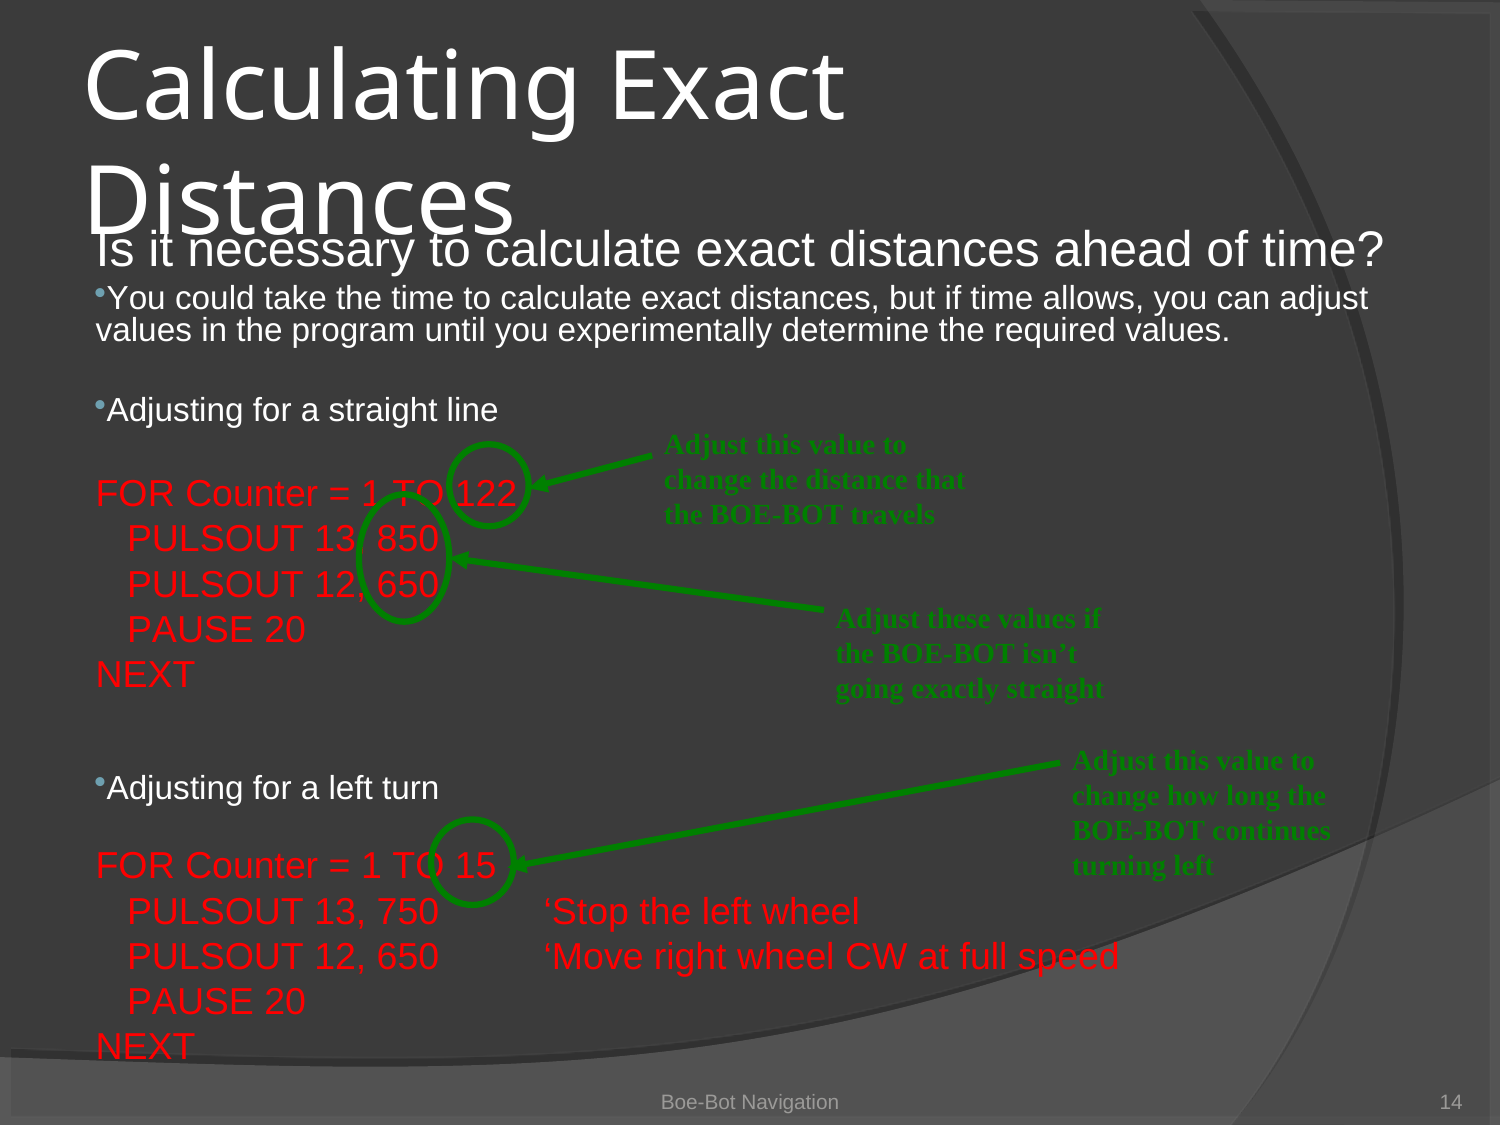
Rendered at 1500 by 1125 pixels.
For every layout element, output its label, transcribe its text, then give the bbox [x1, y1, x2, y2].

text_box Adjust this value to change the distance that the BOE-BOT travels [649, 417, 993, 538]
text_box Adjust this value to change how long the BOE-BOT continues turning left [1057, 733, 1401, 890]
title Calculating Exact Distances [74, 45, 1300, 220]
text_box Adjust these values if the BOE-BOT isn’t going exactly straight [820, 591, 1140, 712]
list Is it necessary to calculate exact distances ahead of time? You could take the time to calculate exact distances, but if time allows, you can adjust values in the program until you experimentally determine the required values. Adjusting for a straight line FOR Counter = 1 TO 122 PULSOUT 13, 850 PULSOUT 12, 650 PAUSE 20 NEXT Adjusting for a left turn FOR Counter = 1 TO 15 PULSOUT 13, 750 ‘Stop the left wheel PULSOUT 12, 650 ‘Move right wheel CW at full speed PAUSE 20 NEXT [74, 220, 1412, 1107]
text_box Boe-Bot Navigation [512, 1053, 988, 1114]
text_box <number> [1337, 1053, 1463, 1114]
